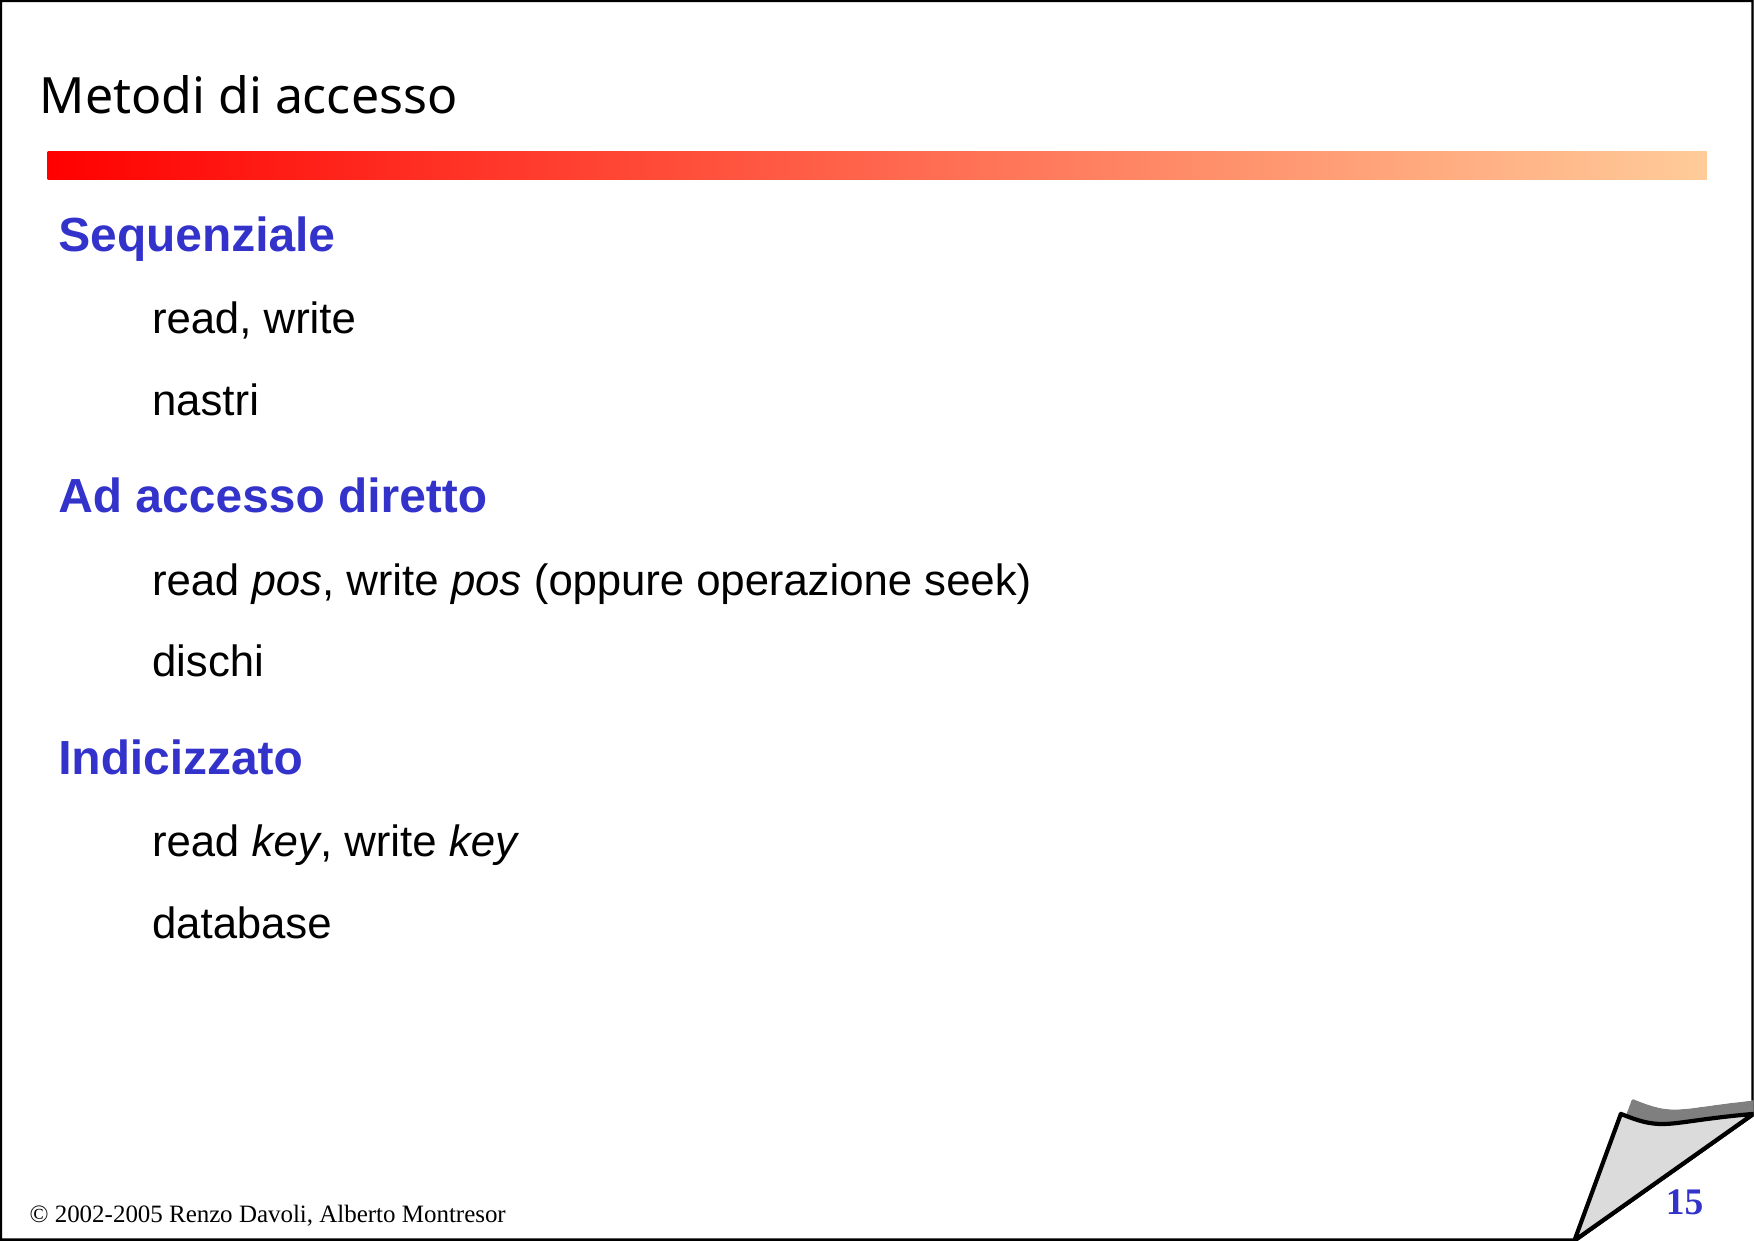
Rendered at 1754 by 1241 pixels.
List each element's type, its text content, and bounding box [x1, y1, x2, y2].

text_box 6-11 [1074, 152, 1078, 179]
list Sequenziale read, write nastri Ad accesso diretto read pos, write pos (oppure operazione seek) dischi Indicizzato read key, write key database [58, 206, 1695, 1023]
title Metodi di accesso [40, 49, 1713, 144]
text_box Start [1469, 152, 1474, 179]
